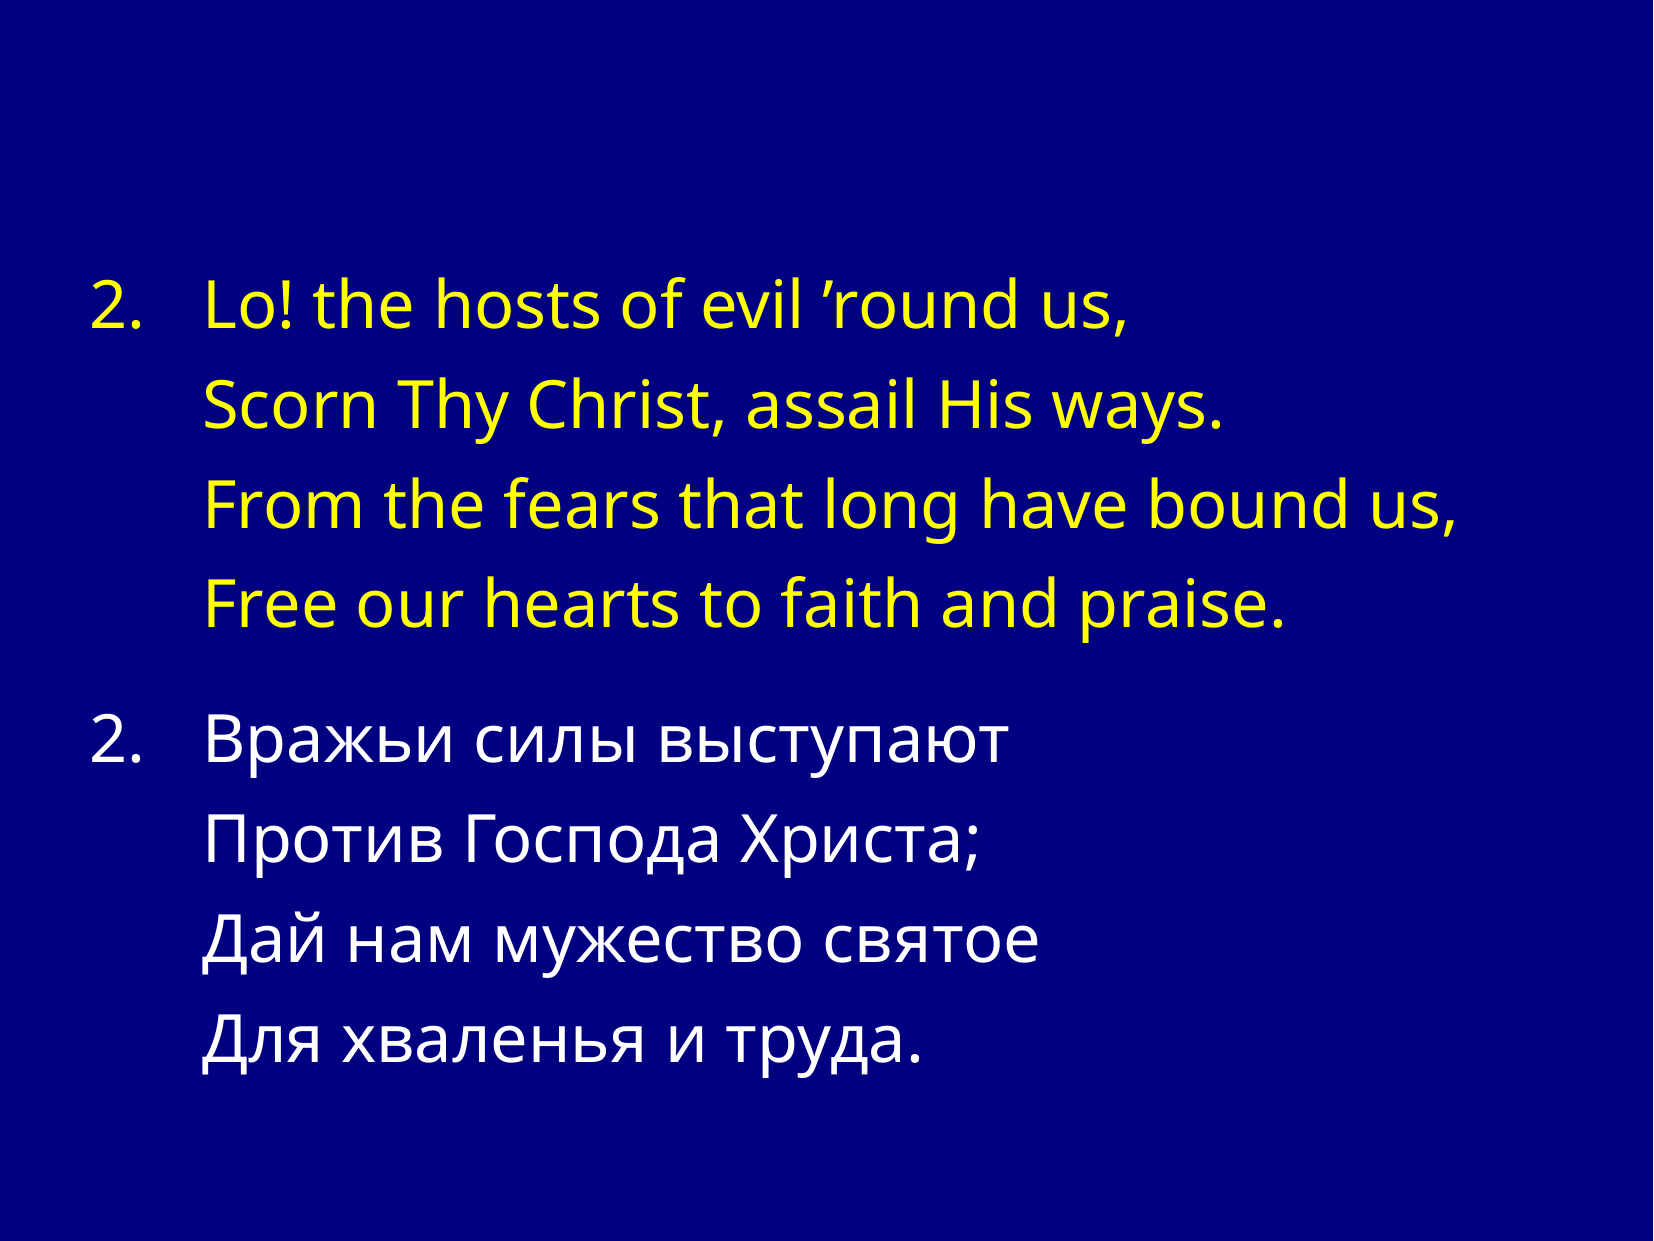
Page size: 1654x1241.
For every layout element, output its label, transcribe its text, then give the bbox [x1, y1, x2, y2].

text_box 2. Вражьи силы выступают Против Господа Христа; Дай нам мужество святое Для хваленья и труда. [75, 675, 1576, 1163]
text_box 2. Lo! the hosts of evil ’round us, Scorn Thy Christ, assail His ways. From the fears that long have bound us, Free our hearts to faith and praise. [75, 150, 1653, 638]
